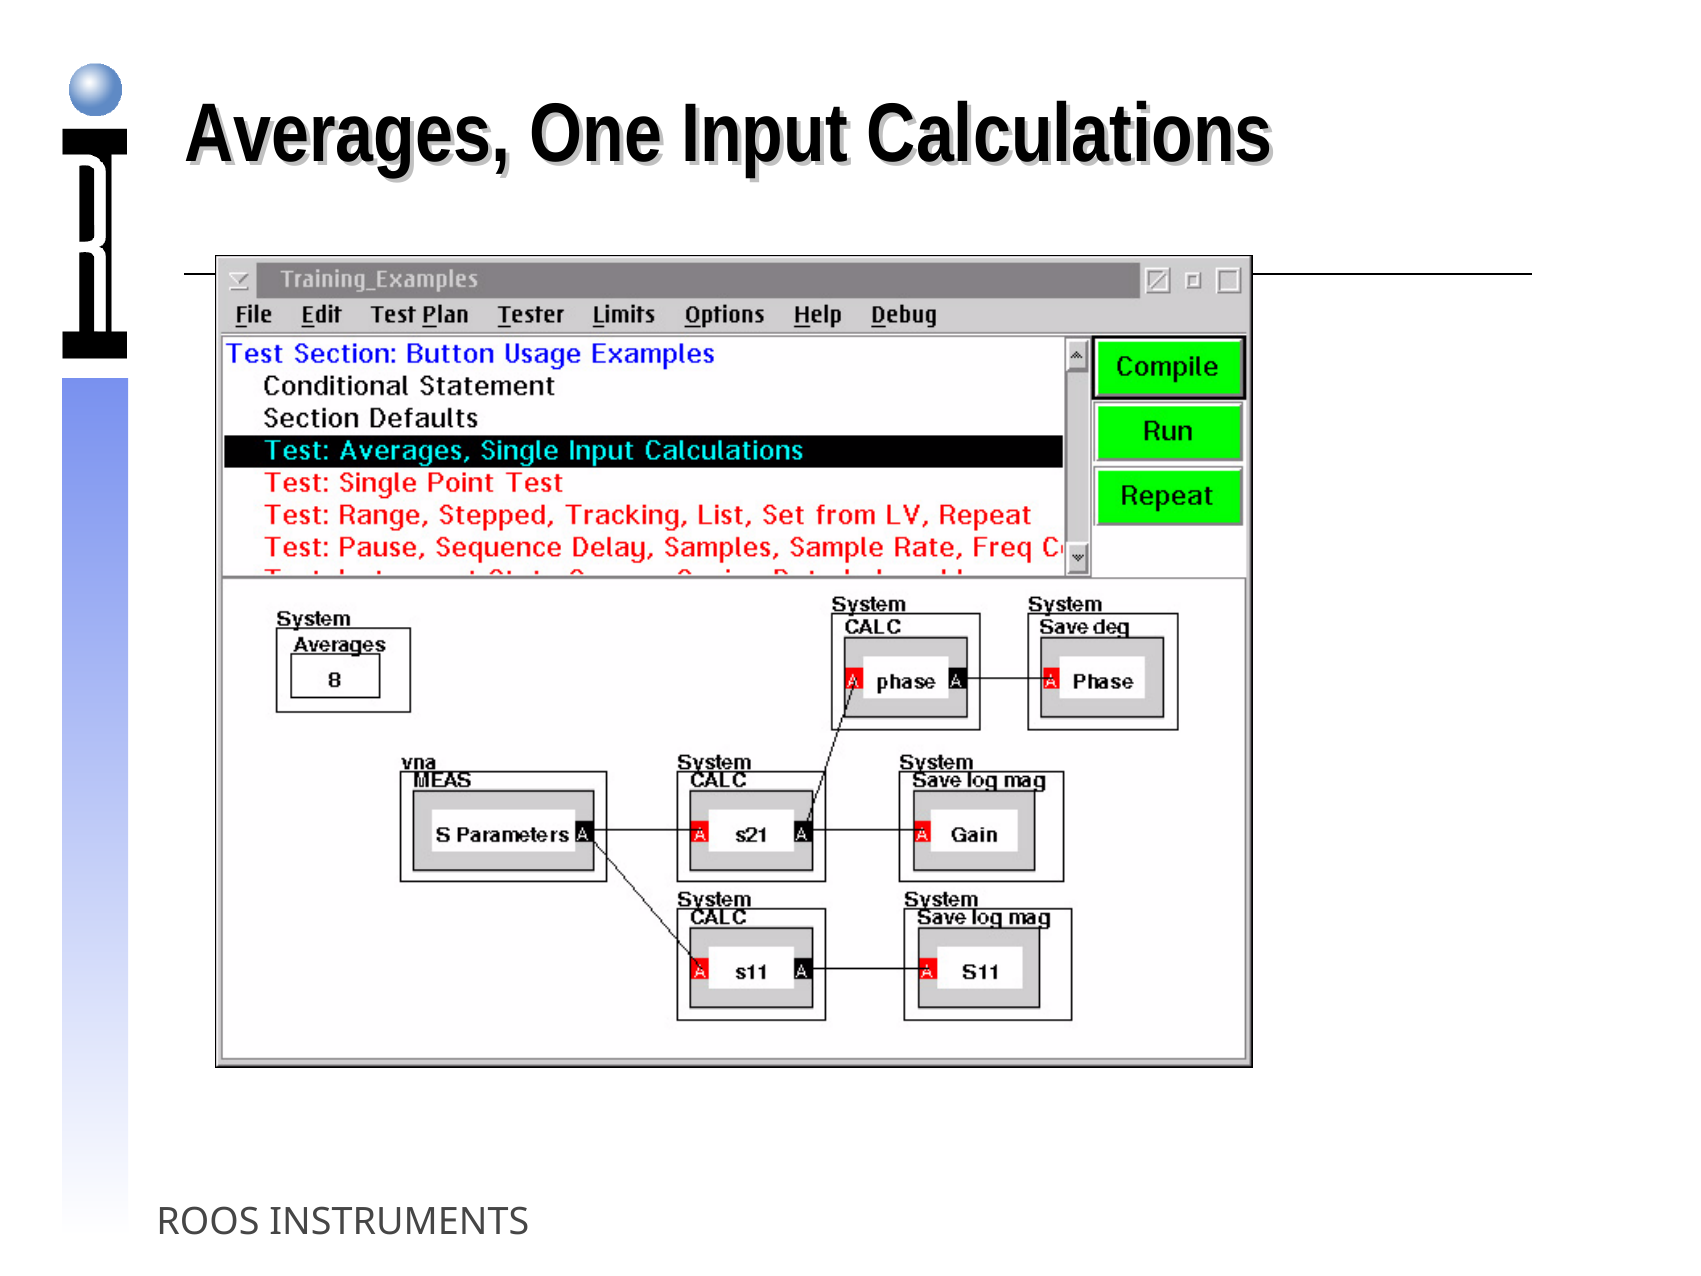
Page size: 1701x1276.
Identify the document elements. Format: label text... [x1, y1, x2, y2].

picture [215, 255, 1253, 1068]
text_box Averages, One Input Calculations [184, 92, 1539, 268]
